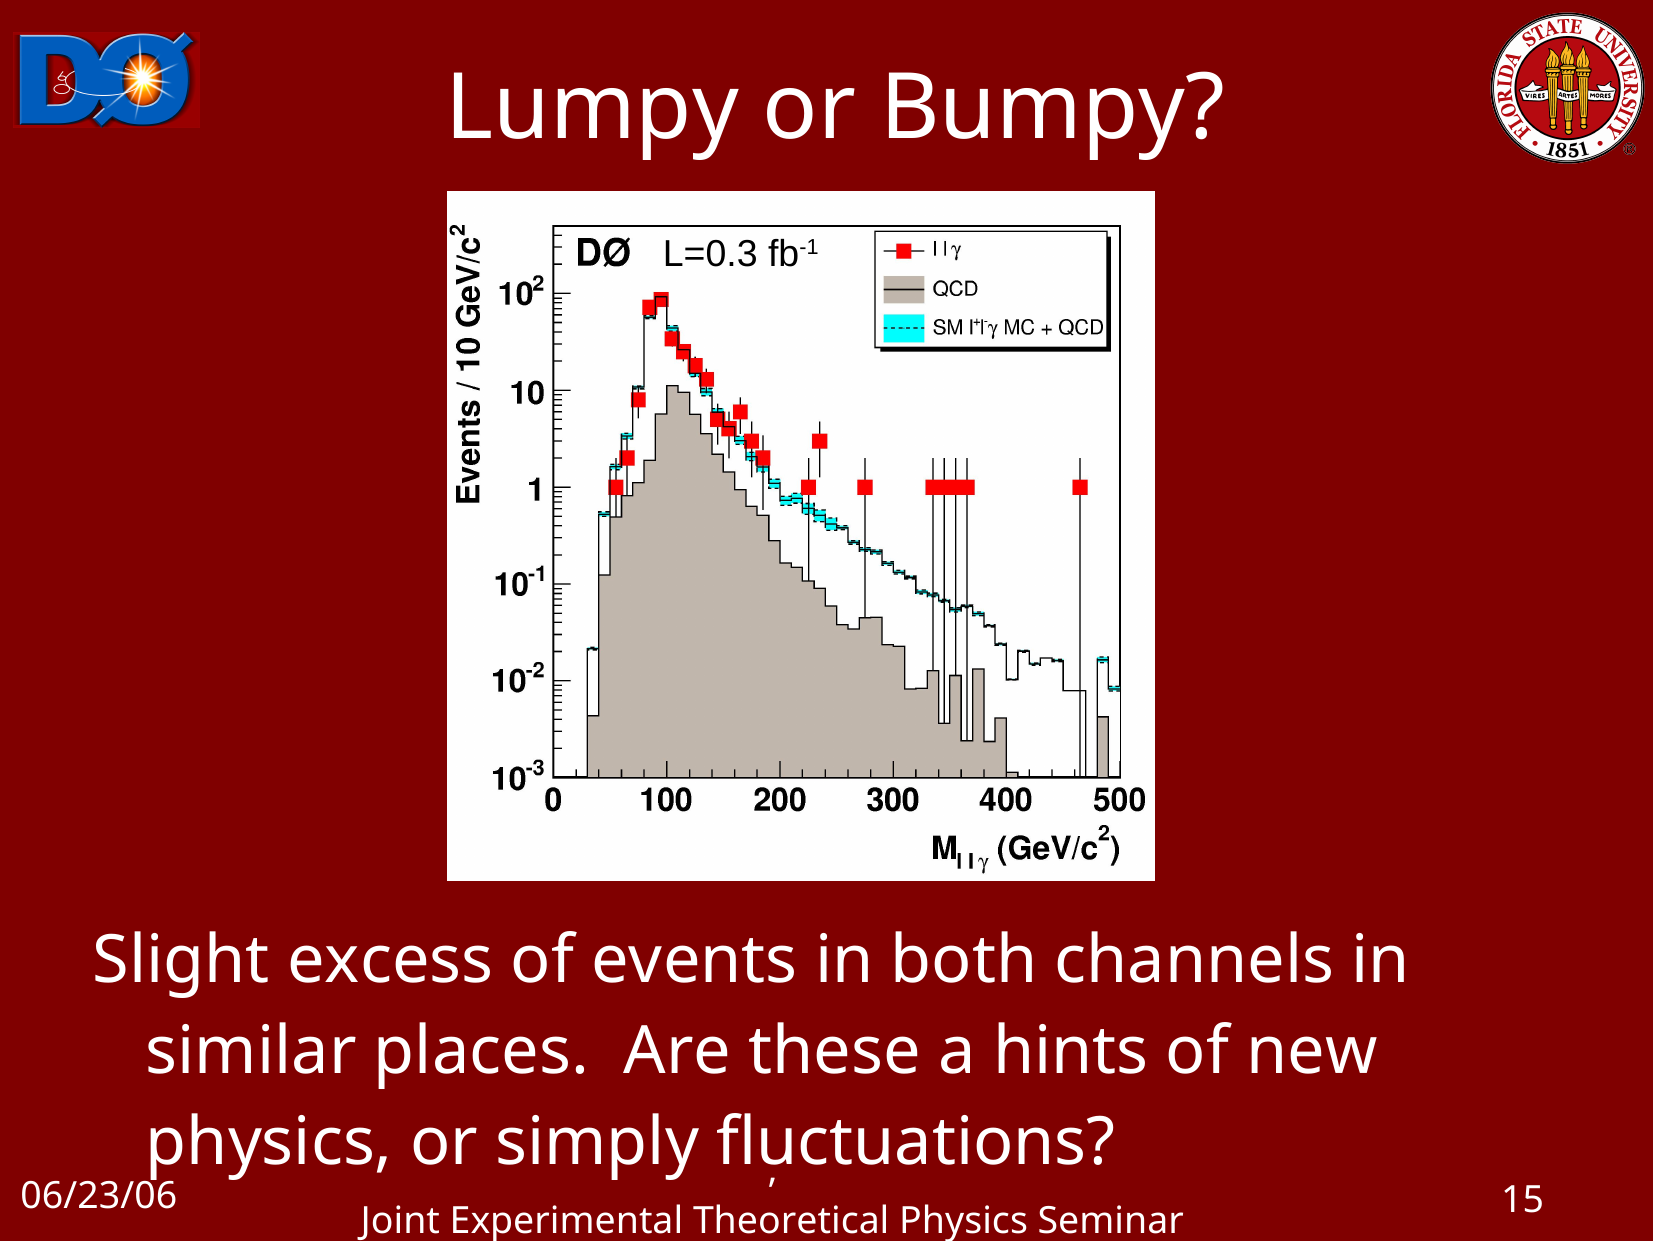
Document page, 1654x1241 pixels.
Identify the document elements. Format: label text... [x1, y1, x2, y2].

list Slight excess of events in both channels in similar places. Are these a hints of new physics, or simply fluctuations? [75, 911, 1563, 1168]
title Lumpy or Bumpy? [196, 0, 1475, 208]
text_box L=0.3 fb-1 [648, 225, 850, 283]
picture [447, 191, 1155, 881]
picture [13, 32, 196, 128]
picture [1489, 11, 1646, 165]
